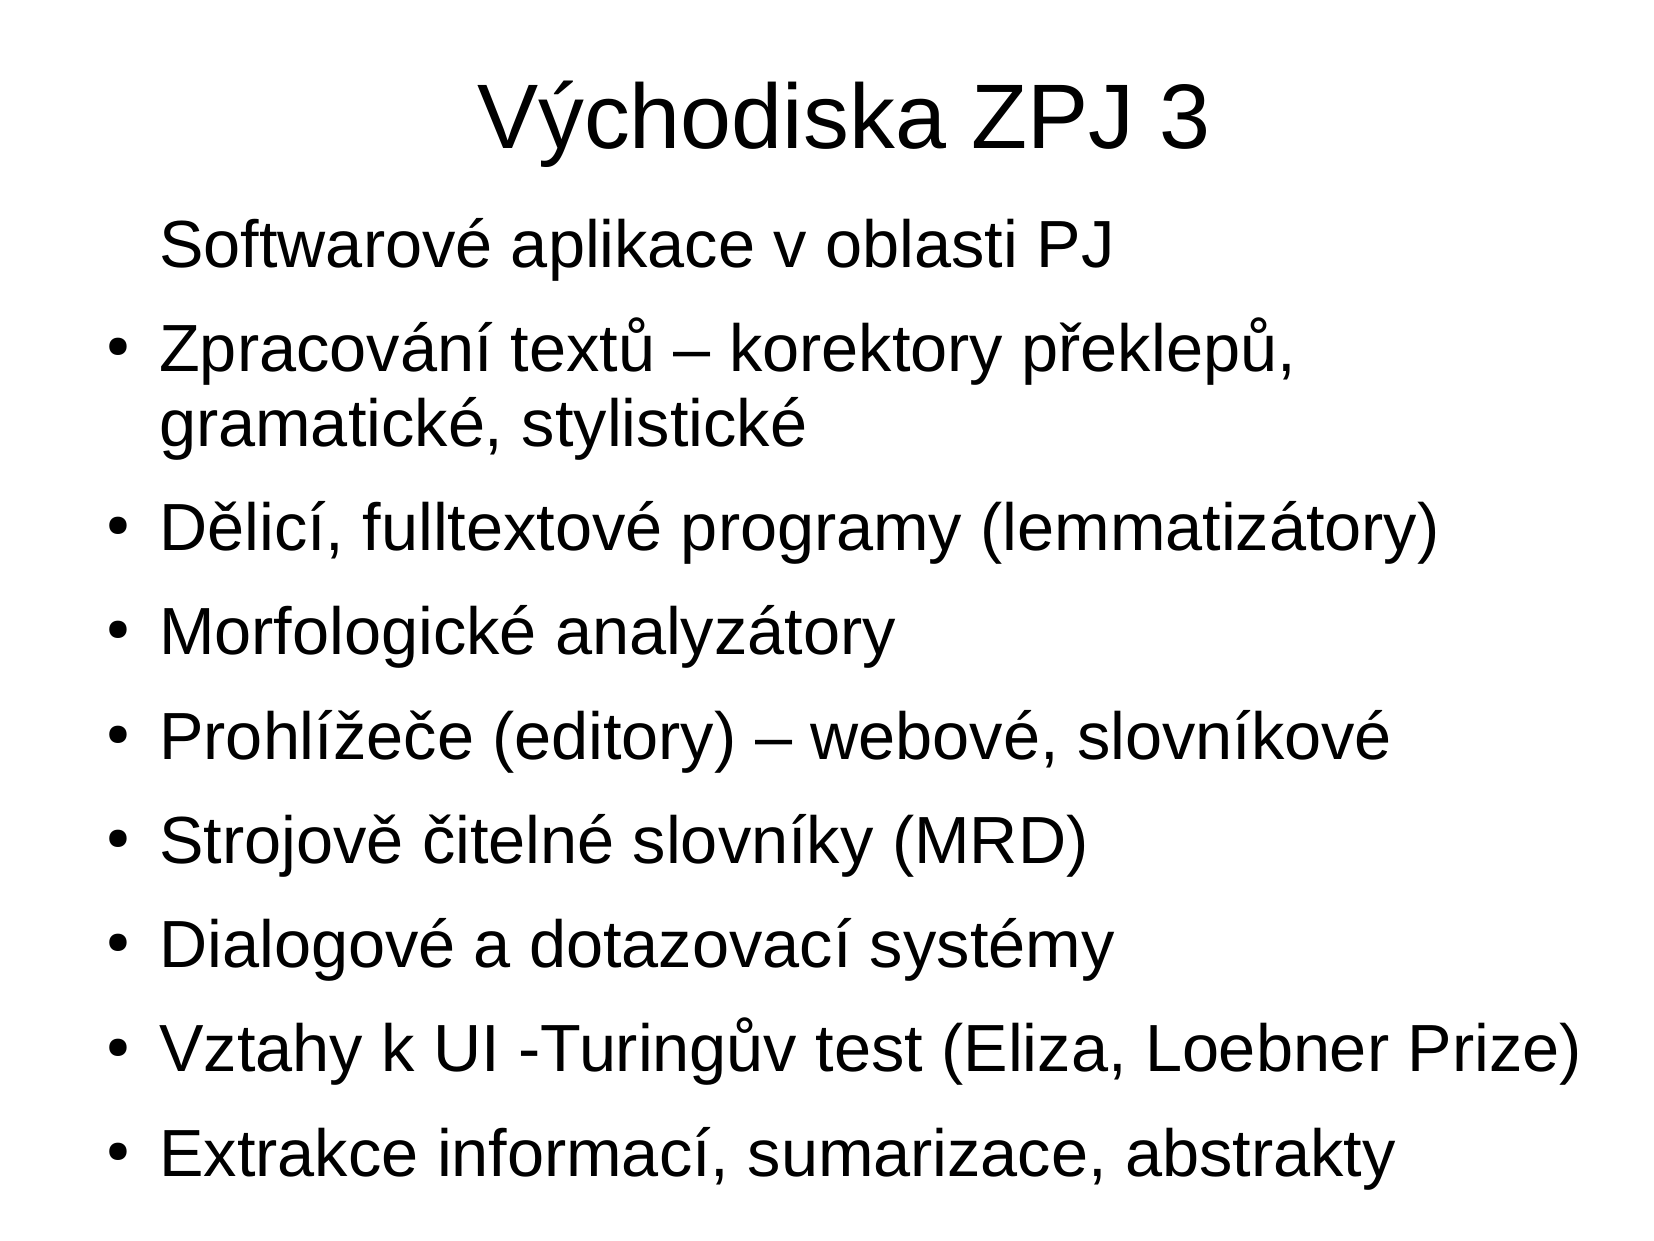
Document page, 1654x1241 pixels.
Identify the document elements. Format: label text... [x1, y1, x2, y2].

title Východiska ZPJ 3 [118, 56, 1571, 178]
list Softwarové aplikace v oblasti PJ Zpracování textů – korektory překlepů, gramatické, stylistické Dělicí, fulltextové programy (lemmatizátory) Morfologické analyzátory Prohlížeče (editory) – webové, slovníkové Strojově čitelné slovníky (MRD) Dialogové a dotazovací systémy Vztahy k UI -Turingův test (Eliza, Loebner Prize) Extrakce informací, sumarizace, abstrakty [88, 206, 1595, 1191]
